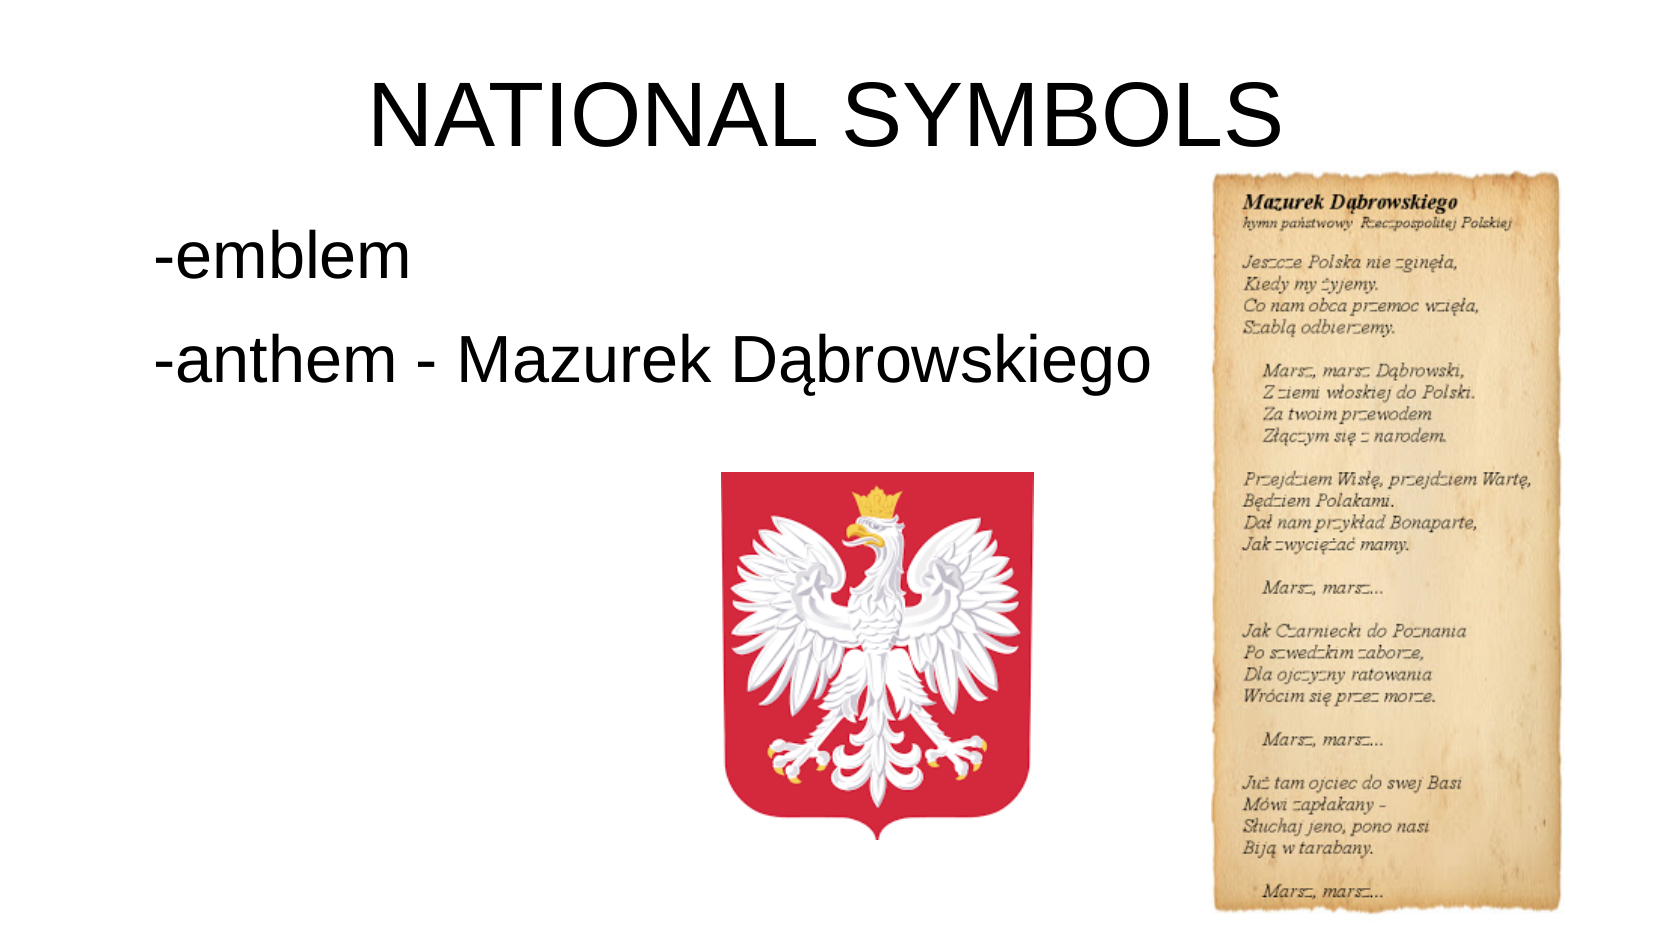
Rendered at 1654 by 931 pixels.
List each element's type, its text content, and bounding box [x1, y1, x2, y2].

picture [721, 472, 1034, 840]
title NATIONAL SYMBOLS [82, 37, 1571, 193]
list -emblem -anthem - Mazurek Dąbrowskiego [82, 217, 1210, 758]
picture [1210, 157, 1565, 926]
list -emblem -anthem - Mazurek Dąbrowskiego [1565, 217, 1571, 758]
